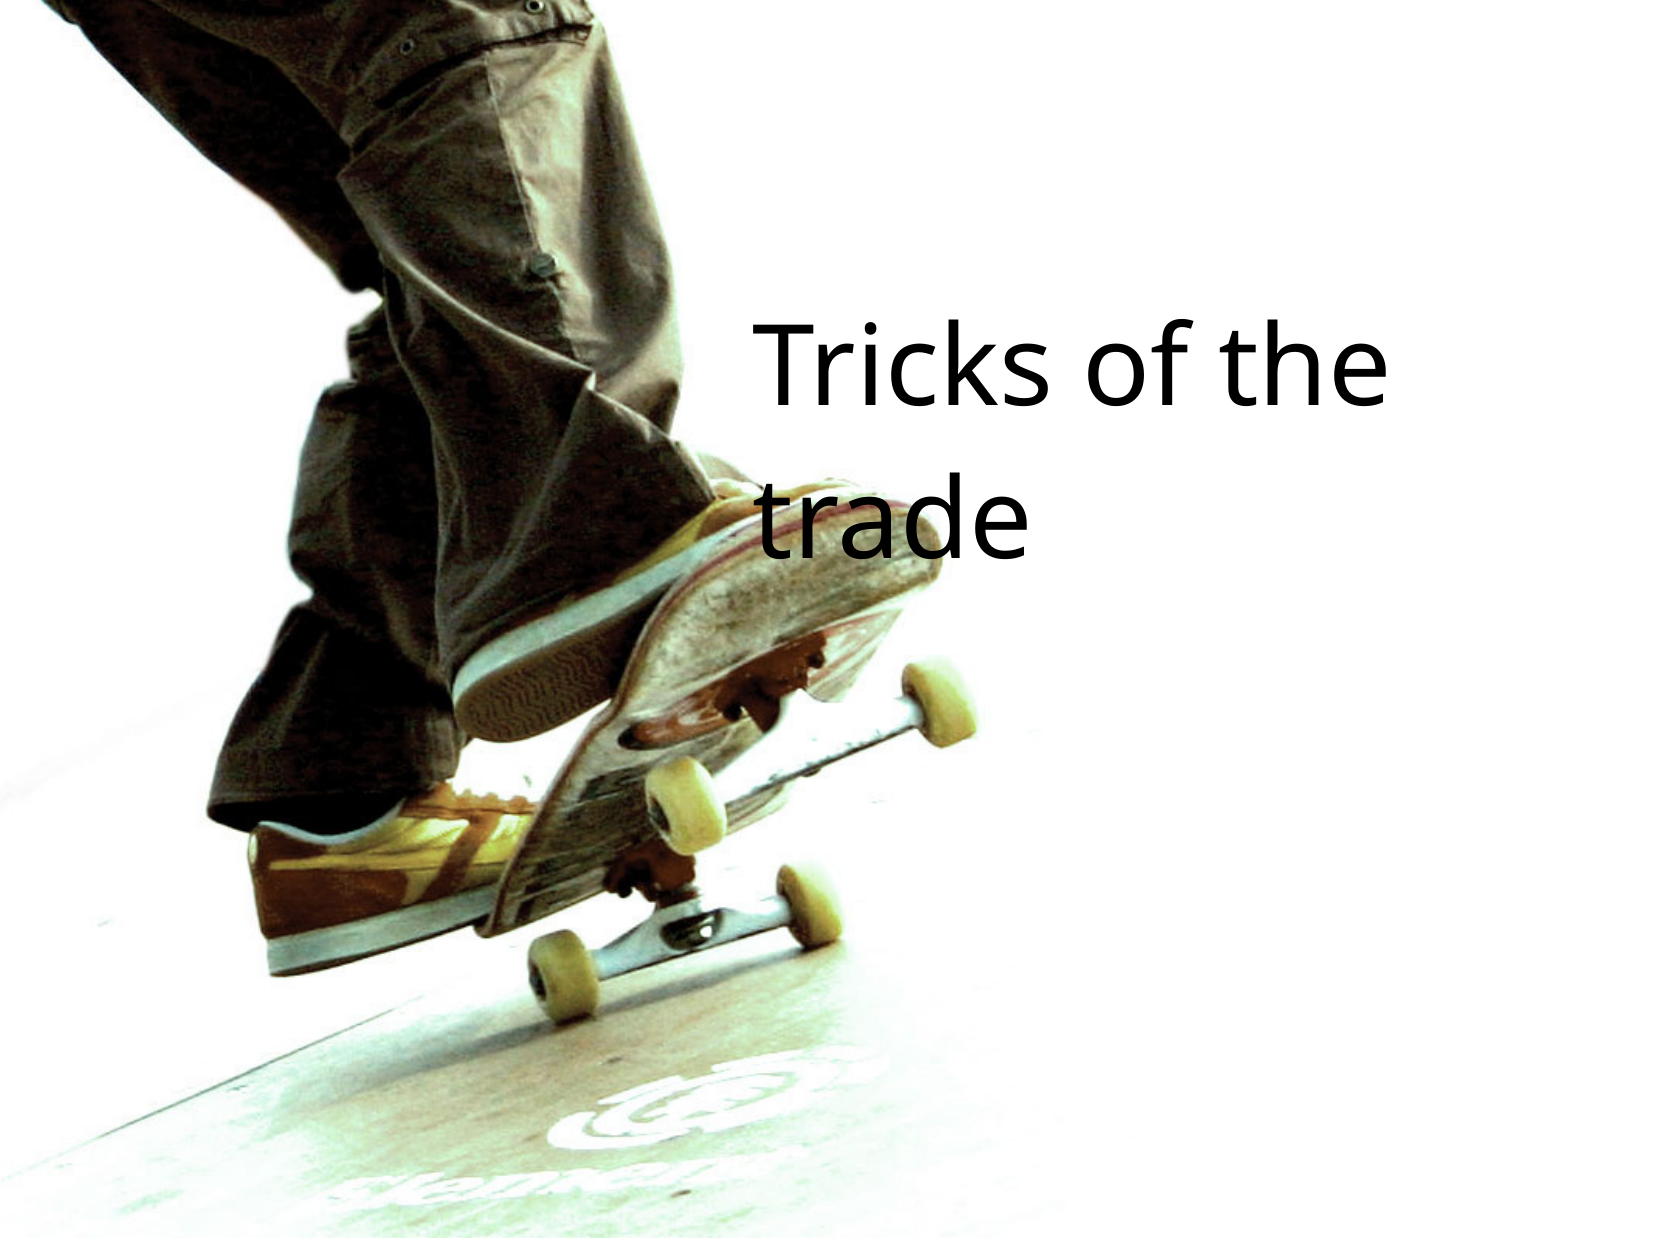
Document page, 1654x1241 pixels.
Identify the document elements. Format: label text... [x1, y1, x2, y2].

text_box Tricks of the trade [738, 277, 1654, 441]
picture [0, 0, 1152, 1238]
